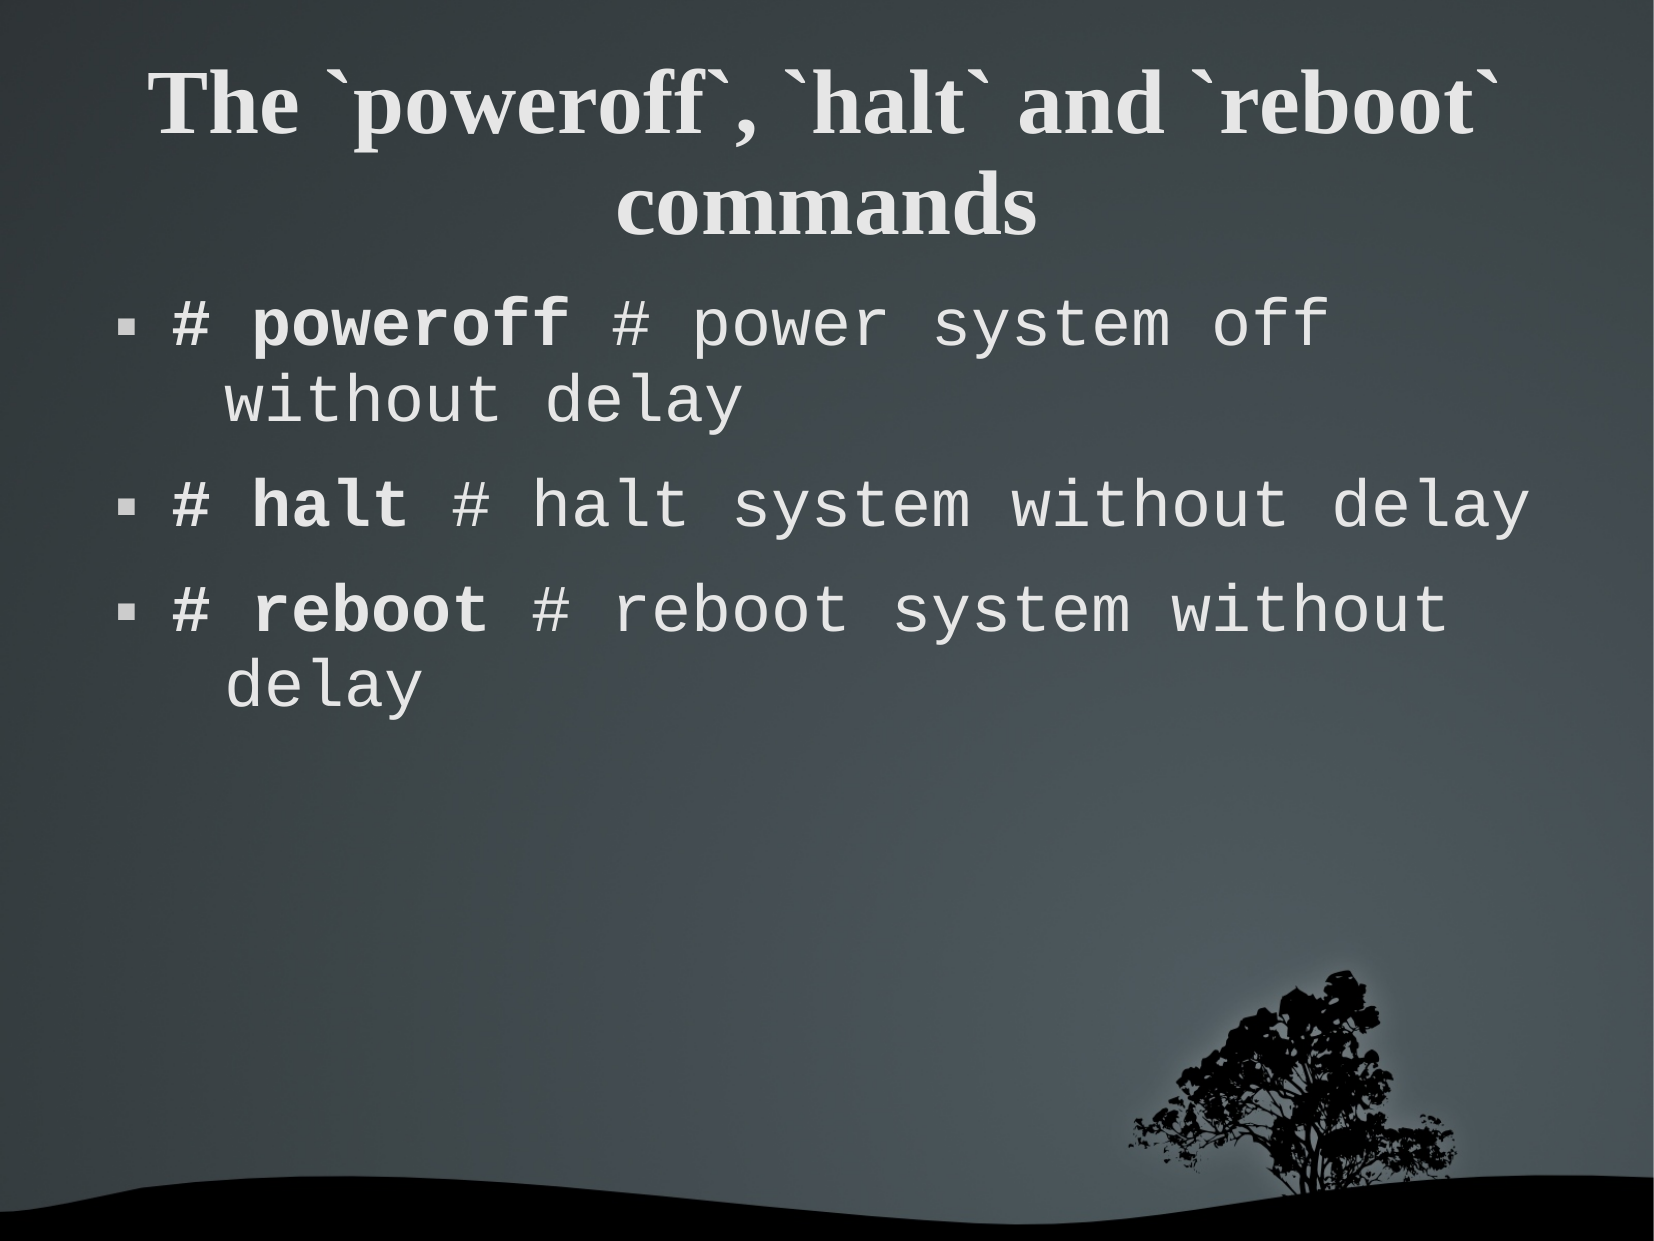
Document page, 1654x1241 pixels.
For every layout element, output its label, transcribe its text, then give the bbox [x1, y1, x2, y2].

list # poweroff # power system off without delay # halt # halt system without delay # reboot # reboot system without delay [82, 290, 1571, 1109]
title The `poweroff`, `halt` and `reboot` commands [82, 49, 1571, 257]
picture [0, 0, 1654, 1241]
